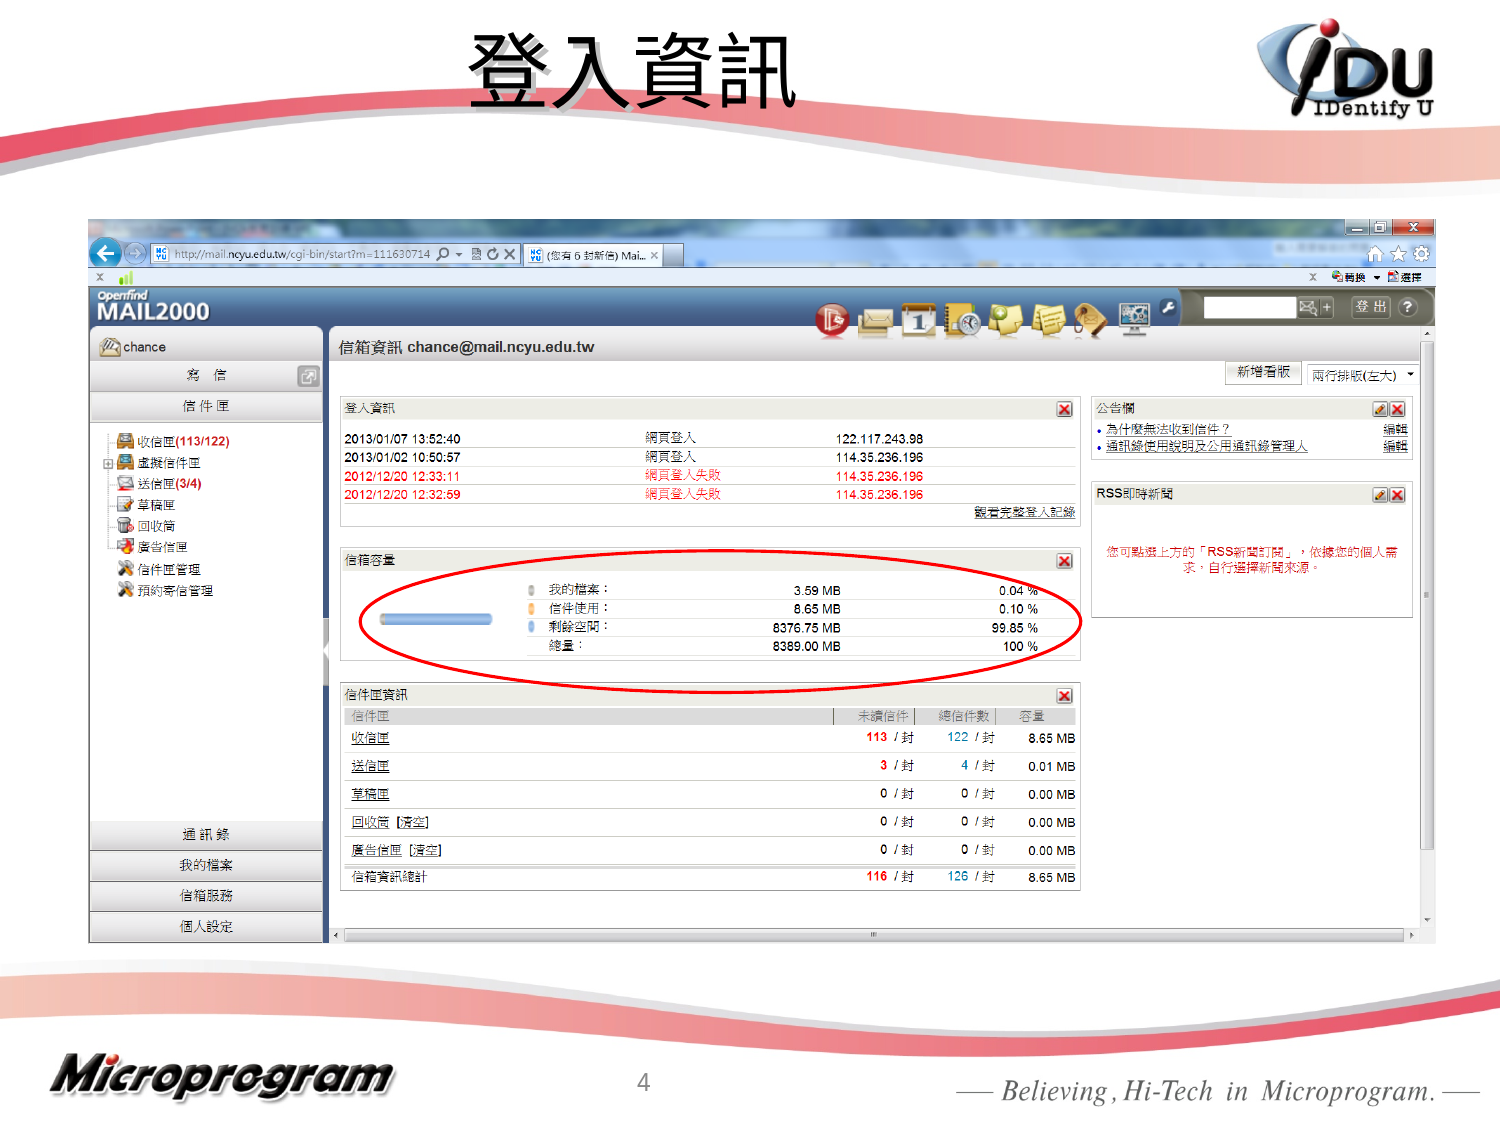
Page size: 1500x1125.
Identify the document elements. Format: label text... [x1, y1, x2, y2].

picture [88, 220, 1436, 944]
title 登入資訊 [35, 11, 1231, 118]
text_box [468, 1053, 819, 1114]
